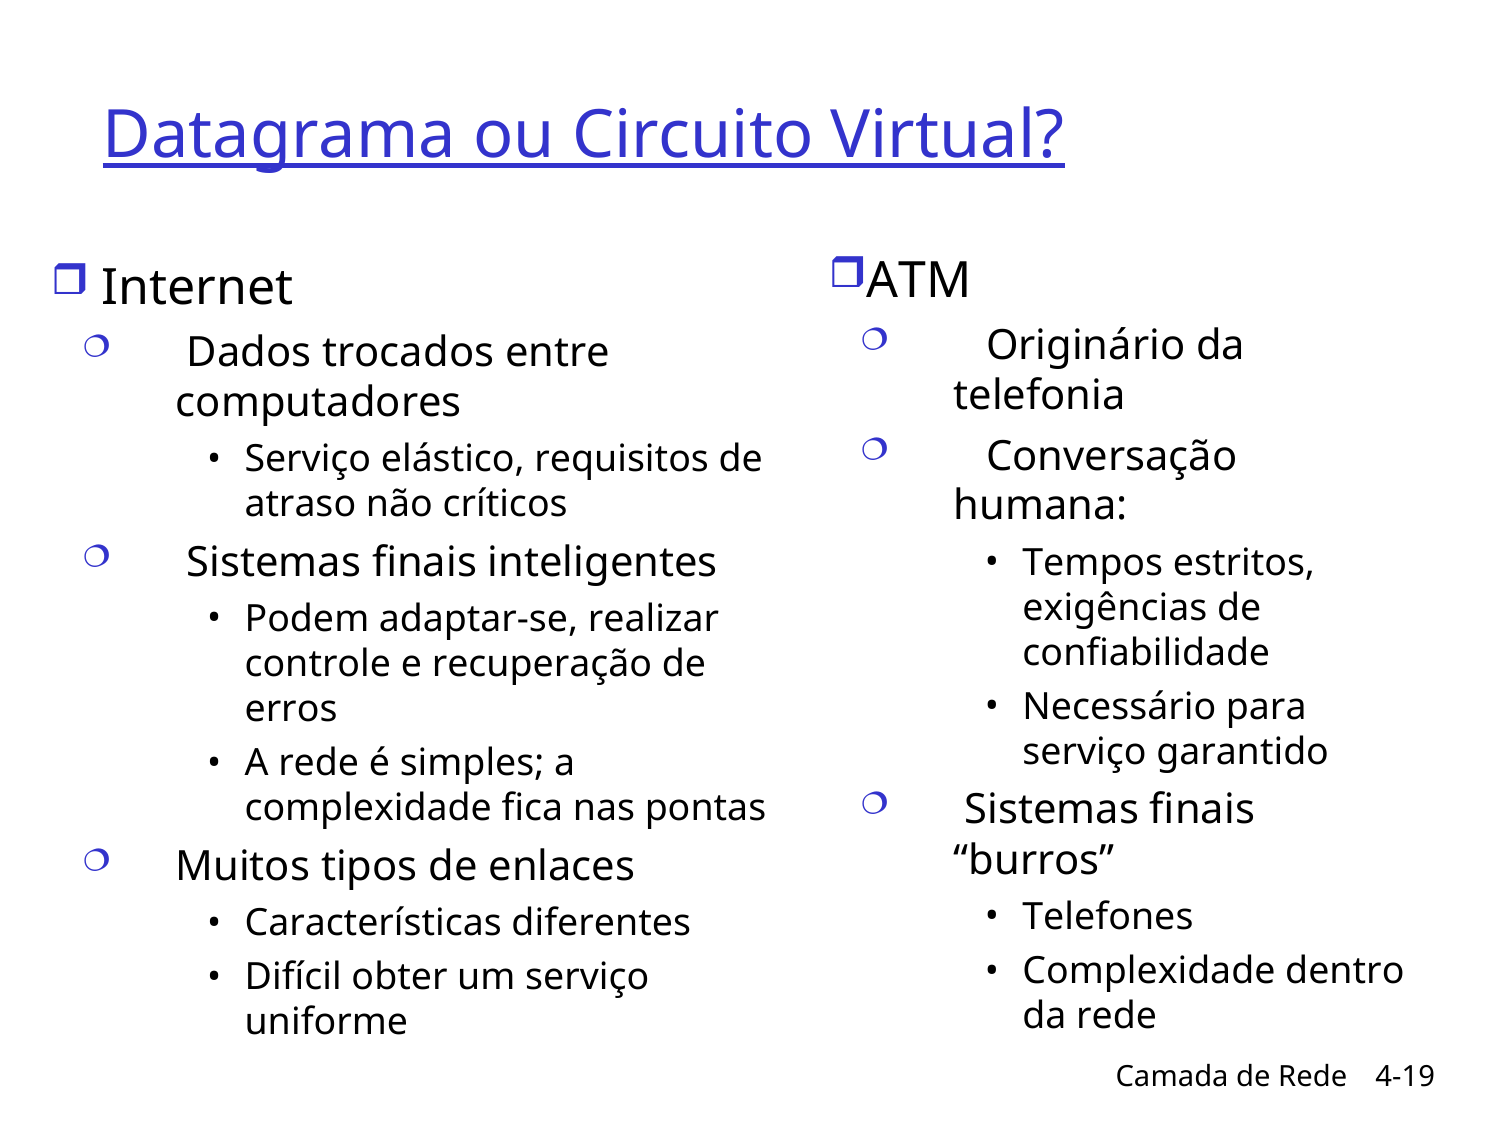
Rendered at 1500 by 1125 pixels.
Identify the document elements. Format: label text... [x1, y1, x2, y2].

text_box Internet Dados trocados entre computadores Serviço elástico, requisitos de atraso não críticos Sistemas finais inteligentes Podem adaptar-se, realizar controle e recuperação de erros A rede é simples; a complexidade fica nas pontas Muitos tipos de enlaces Características diferentes Difícil obter um serviço uniforme [35, 246, 802, 1050]
text_box Datagrama ou Circuito Virtual? [87, 37, 1454, 225]
text_box Camada de Rede [887, 1050, 1339, 1125]
text_box ATM Originário da telefonia Conversação humana: Tempos estritos, exigências de confiabilidade Necessário para serviço garantido Sistemas finais “burros” Telefones Complexidade dentro da rede [814, 239, 1431, 984]
text_box 4-<número> [1339, 1050, 1451, 1125]
